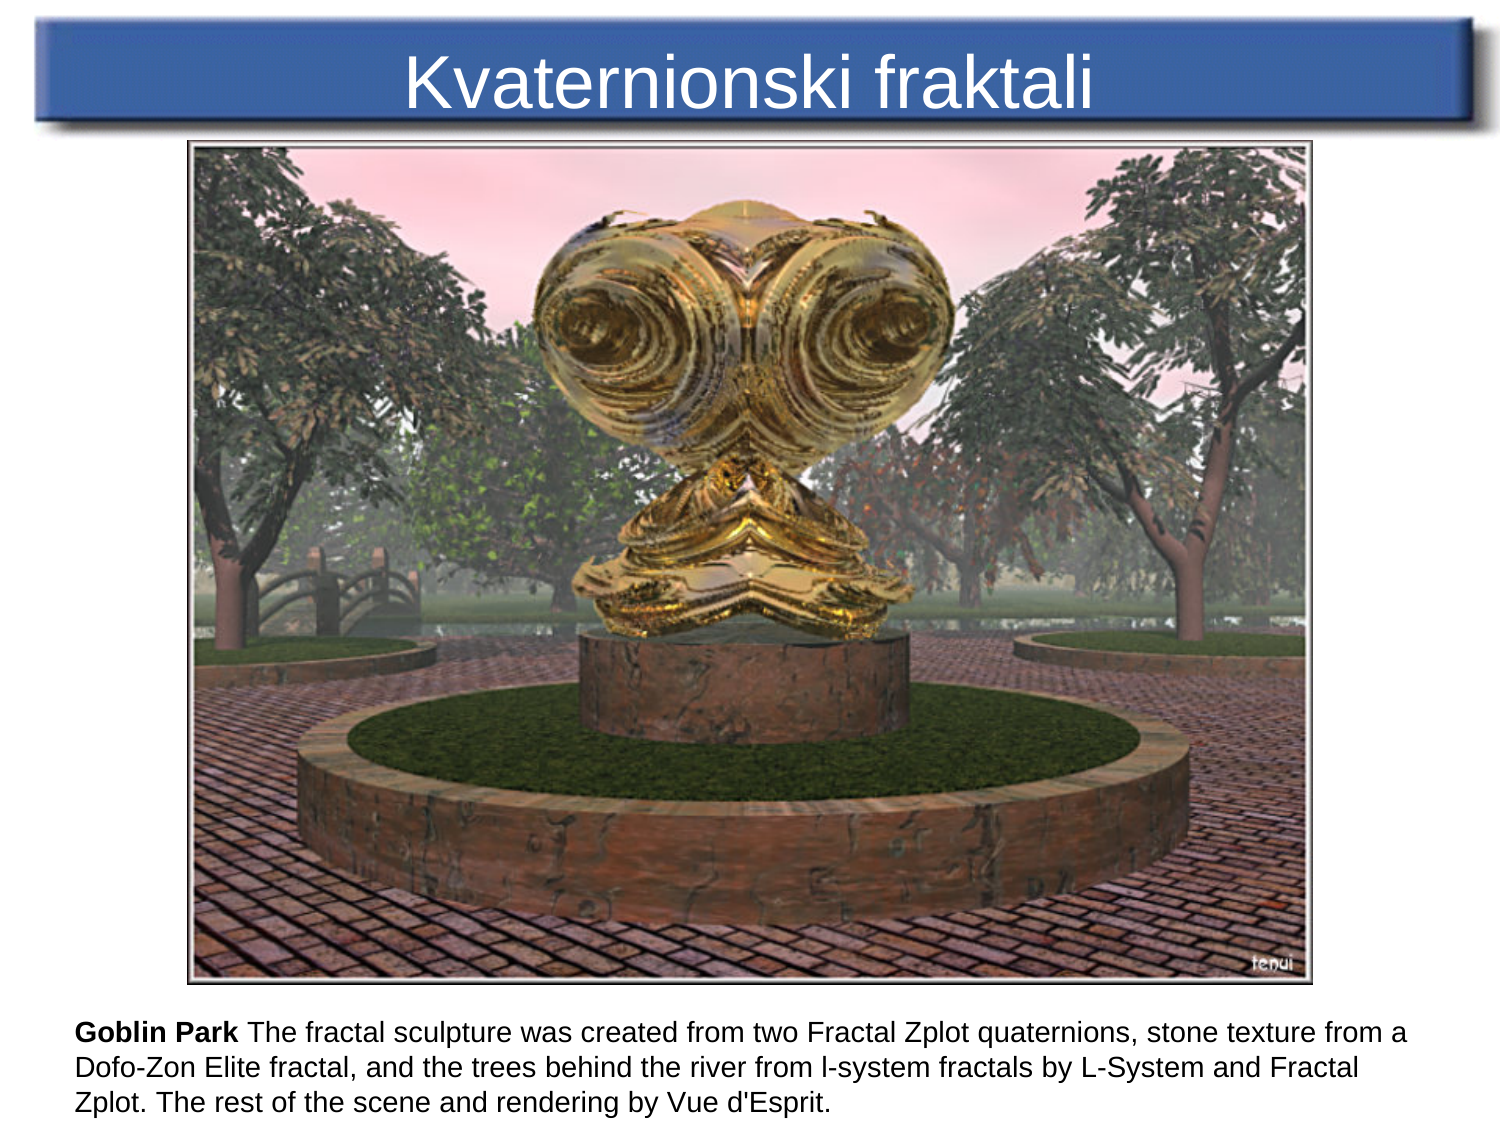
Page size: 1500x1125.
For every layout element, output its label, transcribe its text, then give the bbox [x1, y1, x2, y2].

picture [33, 14, 1500, 985]
title Kvaternionski fraktali [75, 26, 1426, 132]
text_box Goblin Park The fractal sculpture was created from two Fractal Zplot quaternions, stone texture from a Dofo-Zon Elite fractal, and the trees behind the river from l-system fractals by L-System and Fractal Zplot. The rest of the scene and rendering by Vue d'Esprit. [59, 1005, 1438, 1125]
